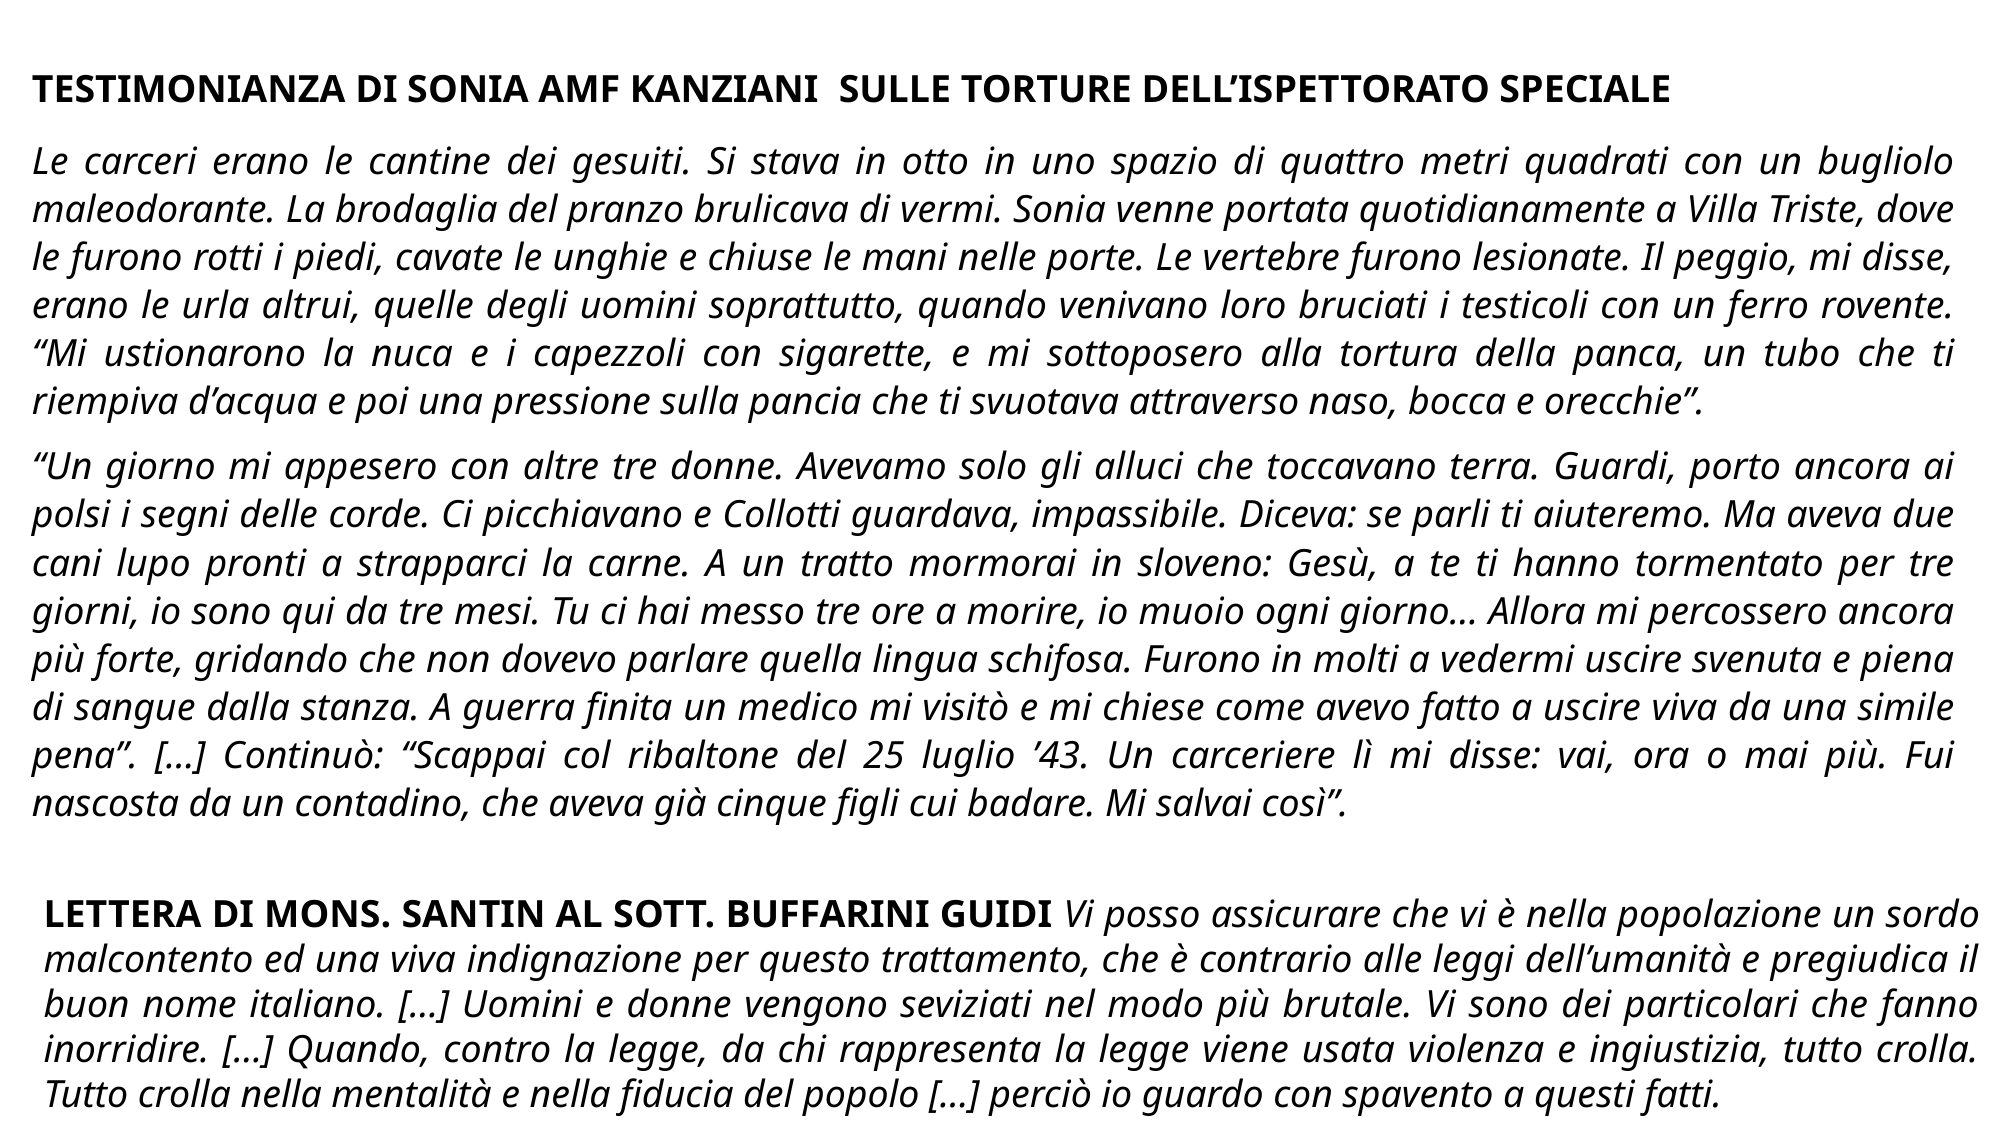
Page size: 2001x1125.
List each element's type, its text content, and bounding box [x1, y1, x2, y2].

text_box LETTERA DI MONS. SANTIN AL SOTT. BUFFARINI GUIDI Vi posso assicurare che vi è nella popolazione un sordo malcontento ed una viva indignazione per questo trattamento, che è contrario alle leggi dell’umanità e pregiudica il buon nome italiano. […] Uomini e donne vengono seviziati nel modo più brutale. Vi sono dei particolari che fanno inorridire. […] Quando, contro la legge, da chi rappresenta la legge viene usata violenza e ingiustizia, tutto crolla. Tutto crolla nella mentalità e nella fiducia del popolo […] perciò io guardo con spavento a questi fatti. [28, 882, 2000, 1125]
text_box TESTIMONIANZA DI SONIA AMF KANZIANI SULLE TORTURE DELL’ISPETTORATO SPECIALE Le carceri erano le cantine dei gesuiti. Si stava in otto in uno spazio di quattro metri quadrati con un bugliolo maleodorante. La brodaglia del pranzo brulicava di vermi. Sonia venne portata quotidianamente a Villa Triste, dove le furono rotti i piedi, cavate le unghie e chiuse le mani nelle porte. Le vertebre furono lesionate. Il peggio, mi disse, erano le urla altrui, quelle degli uomini soprattutto, quando venivano loro bruciati i testicoli con un ferro rovente. “Mi ustionarono la nuca e i capezzoli con sigarette, e mi sottoposero alla tortura della panca, un tubo che ti riempiva d’acqua e poi una pressione sulla pancia che ti svuotava attraverso naso, bocca e orecchie”. “Un giorno mi appesero con altre tre donne. Avevamo solo gli alluci che toccavano terra. Guardi, porto ancora ai polsi i segni delle corde. Ci picchiavano e Collotti guardava, impassibile. Diceva: se parli ti aiuteremo. Ma aveva due cani lupo pronti a strapparci la carne. A un tratto mormorai in sloveno: Gesù, a te ti hanno tormentato per tre giorni, io sono qui da tre mesi. Tu ci hai messo tre ore a morire, io muoio ogni giorno… Allora mi percossero ancora più forte, gridando che non dovevo parlare quella lingua schifosa. Furono in molti a vedermi uscire svenuta e piena di sangue dalla stanza. A guerra finita un medico mi visitò e mi chiese come avevo fatto a uscire viva da una simile pena”. […] Continuò: “Scappai col ribaltone del 25 luglio ’43. Un carceriere lì mi disse: vai, ora o mai più. Fui nascosta da un contadino, che aveva già cinque figli cui badare. Mi salvai così”. [16, 13, 1972, 838]
